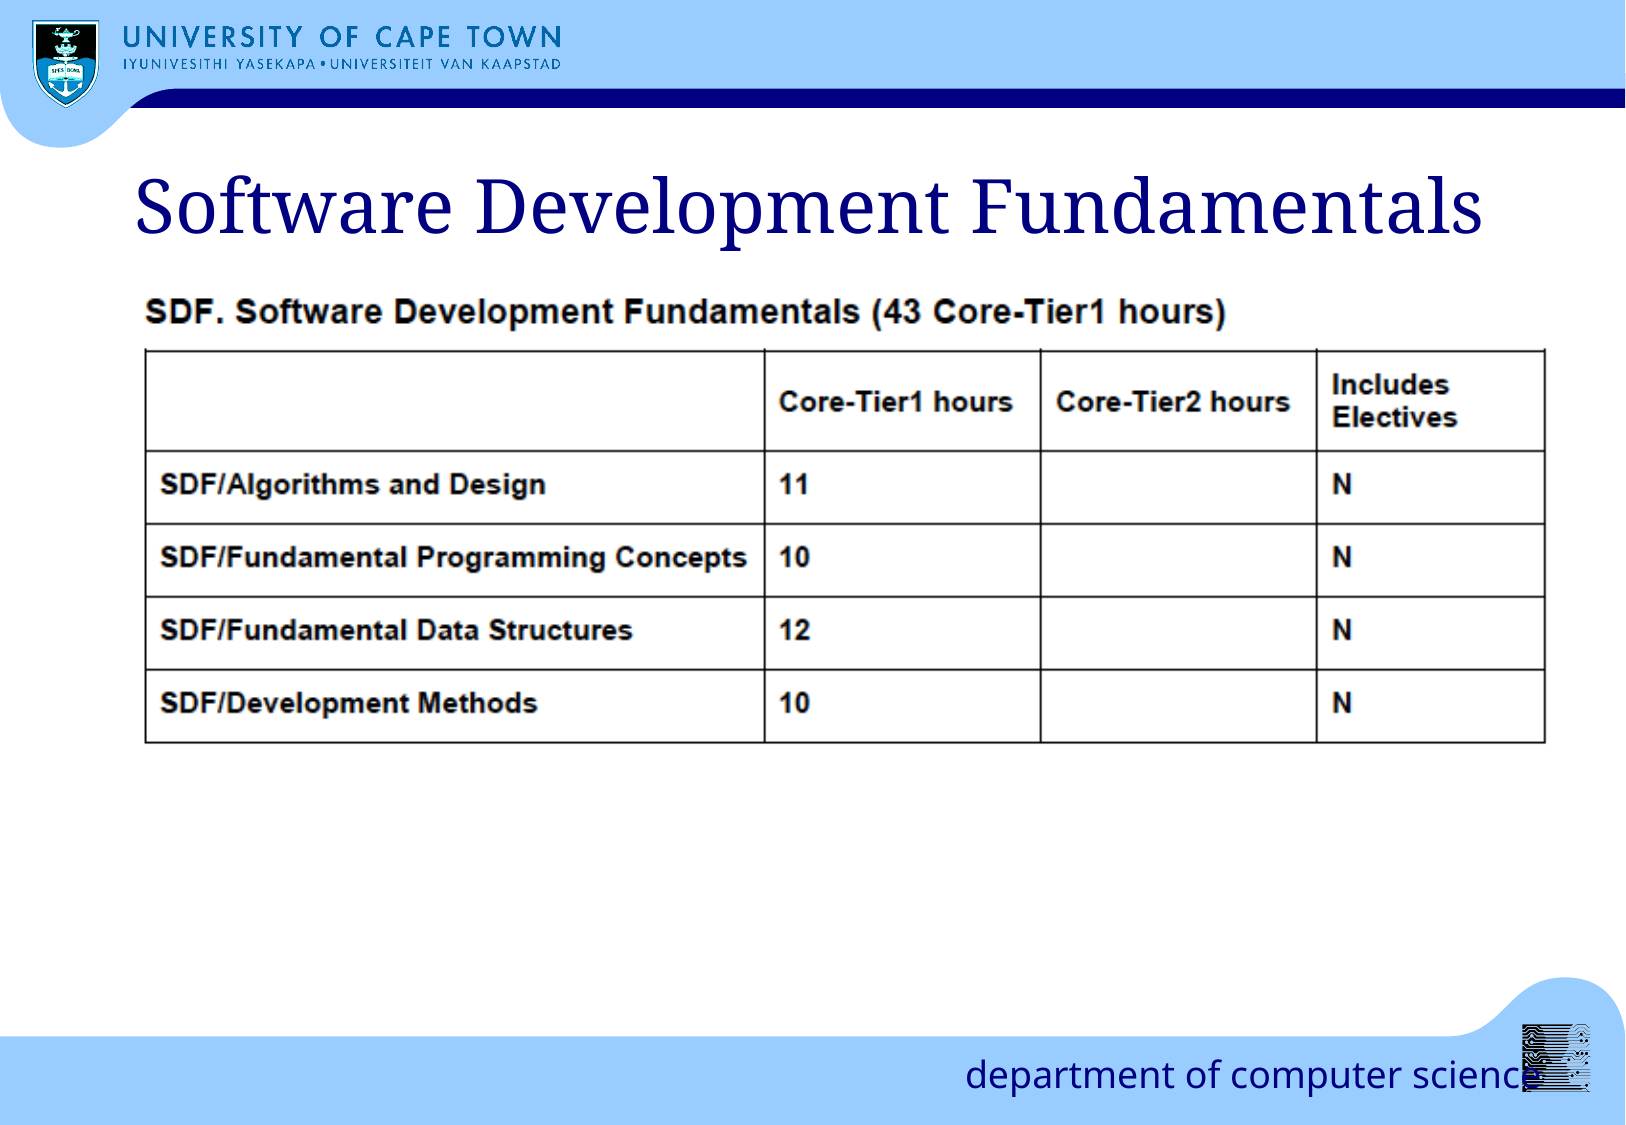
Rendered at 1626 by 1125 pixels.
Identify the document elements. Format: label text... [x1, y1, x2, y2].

picture [1522, 1024, 1591, 1092]
title Software Development Fundamentals [134, 140, 1571, 268]
picture [120, 23, 563, 71]
picture [1526, 1070, 1536, 1076]
picture [32, 20, 100, 109]
picture [124, 274, 1575, 769]
